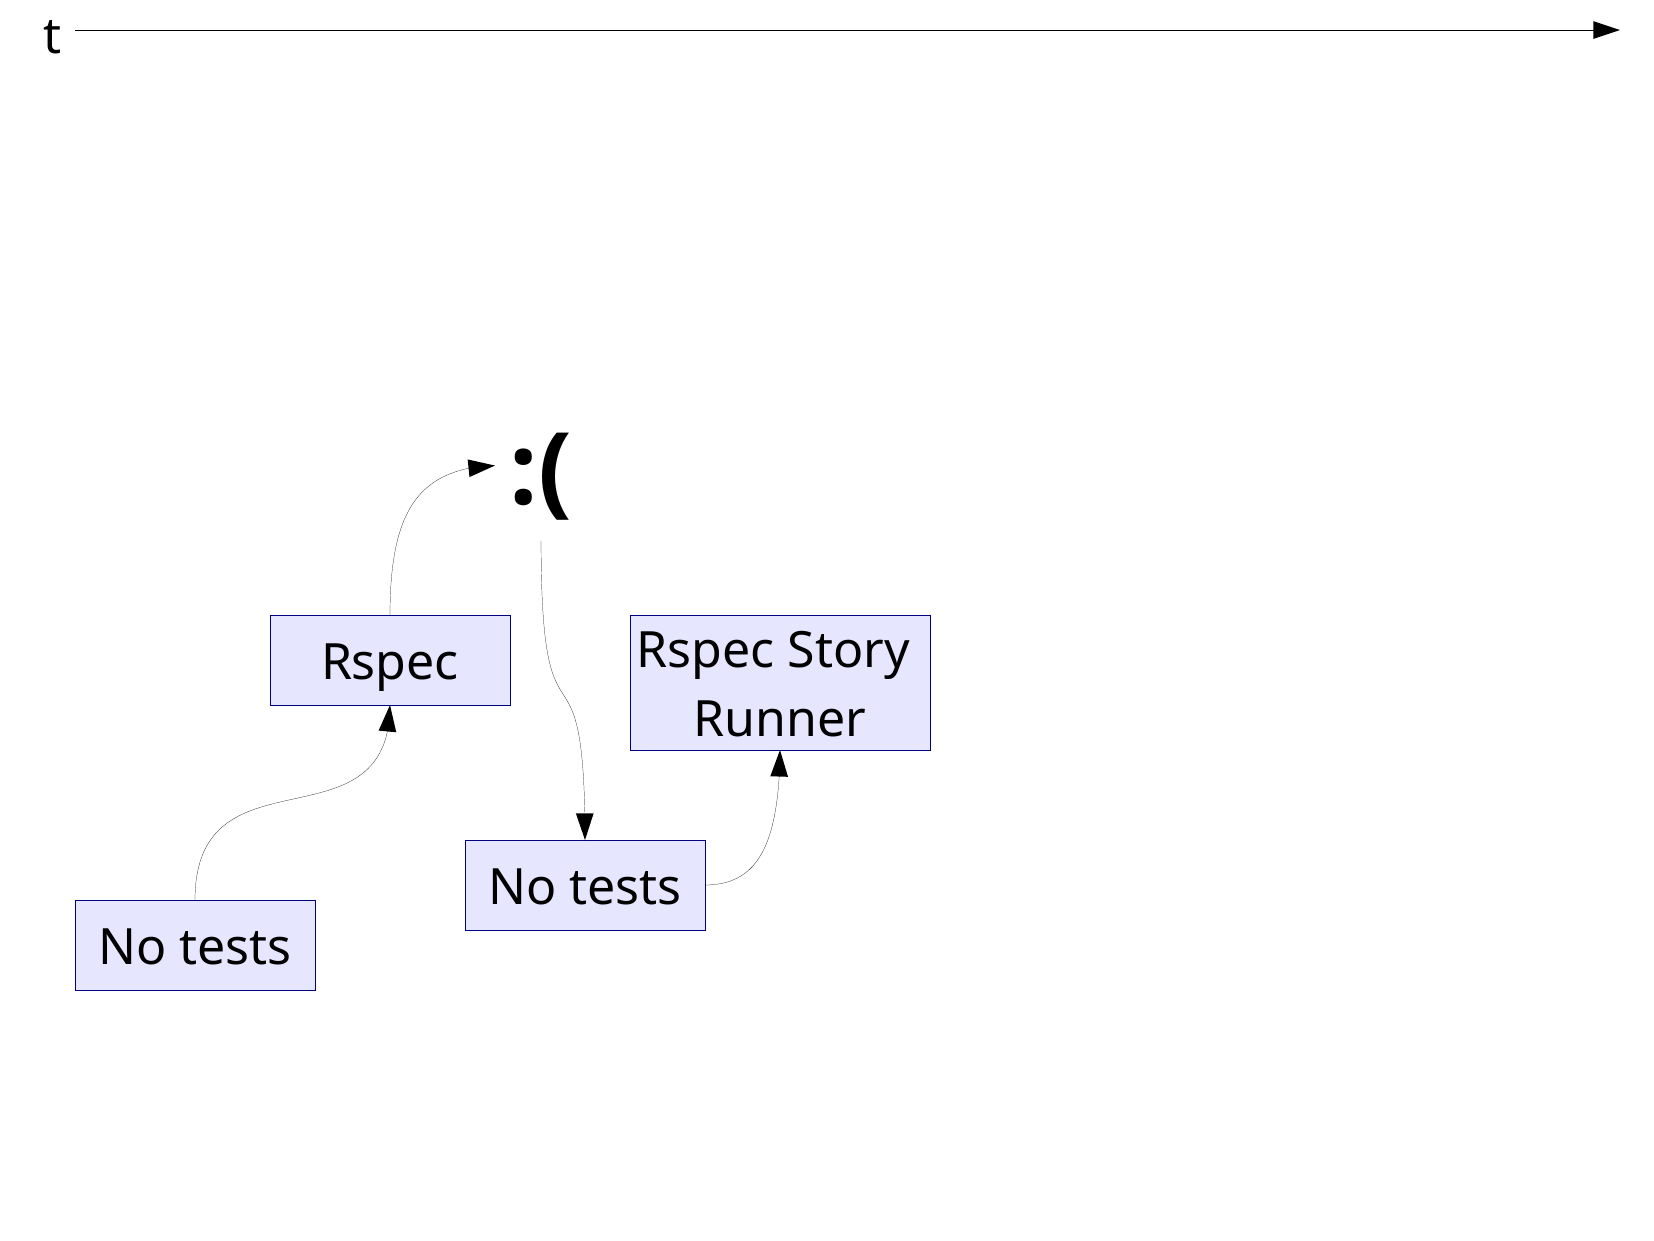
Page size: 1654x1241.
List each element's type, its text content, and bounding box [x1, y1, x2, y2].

text_box t [28, 0, 76, 67]
text_box :( [495, 390, 588, 522]
text_box No tests [465, 840, 706, 931]
text_box No tests [75, 900, 316, 991]
text_box Rspec Story Runner [630, 615, 931, 751]
text_box Rspec [270, 615, 511, 706]
